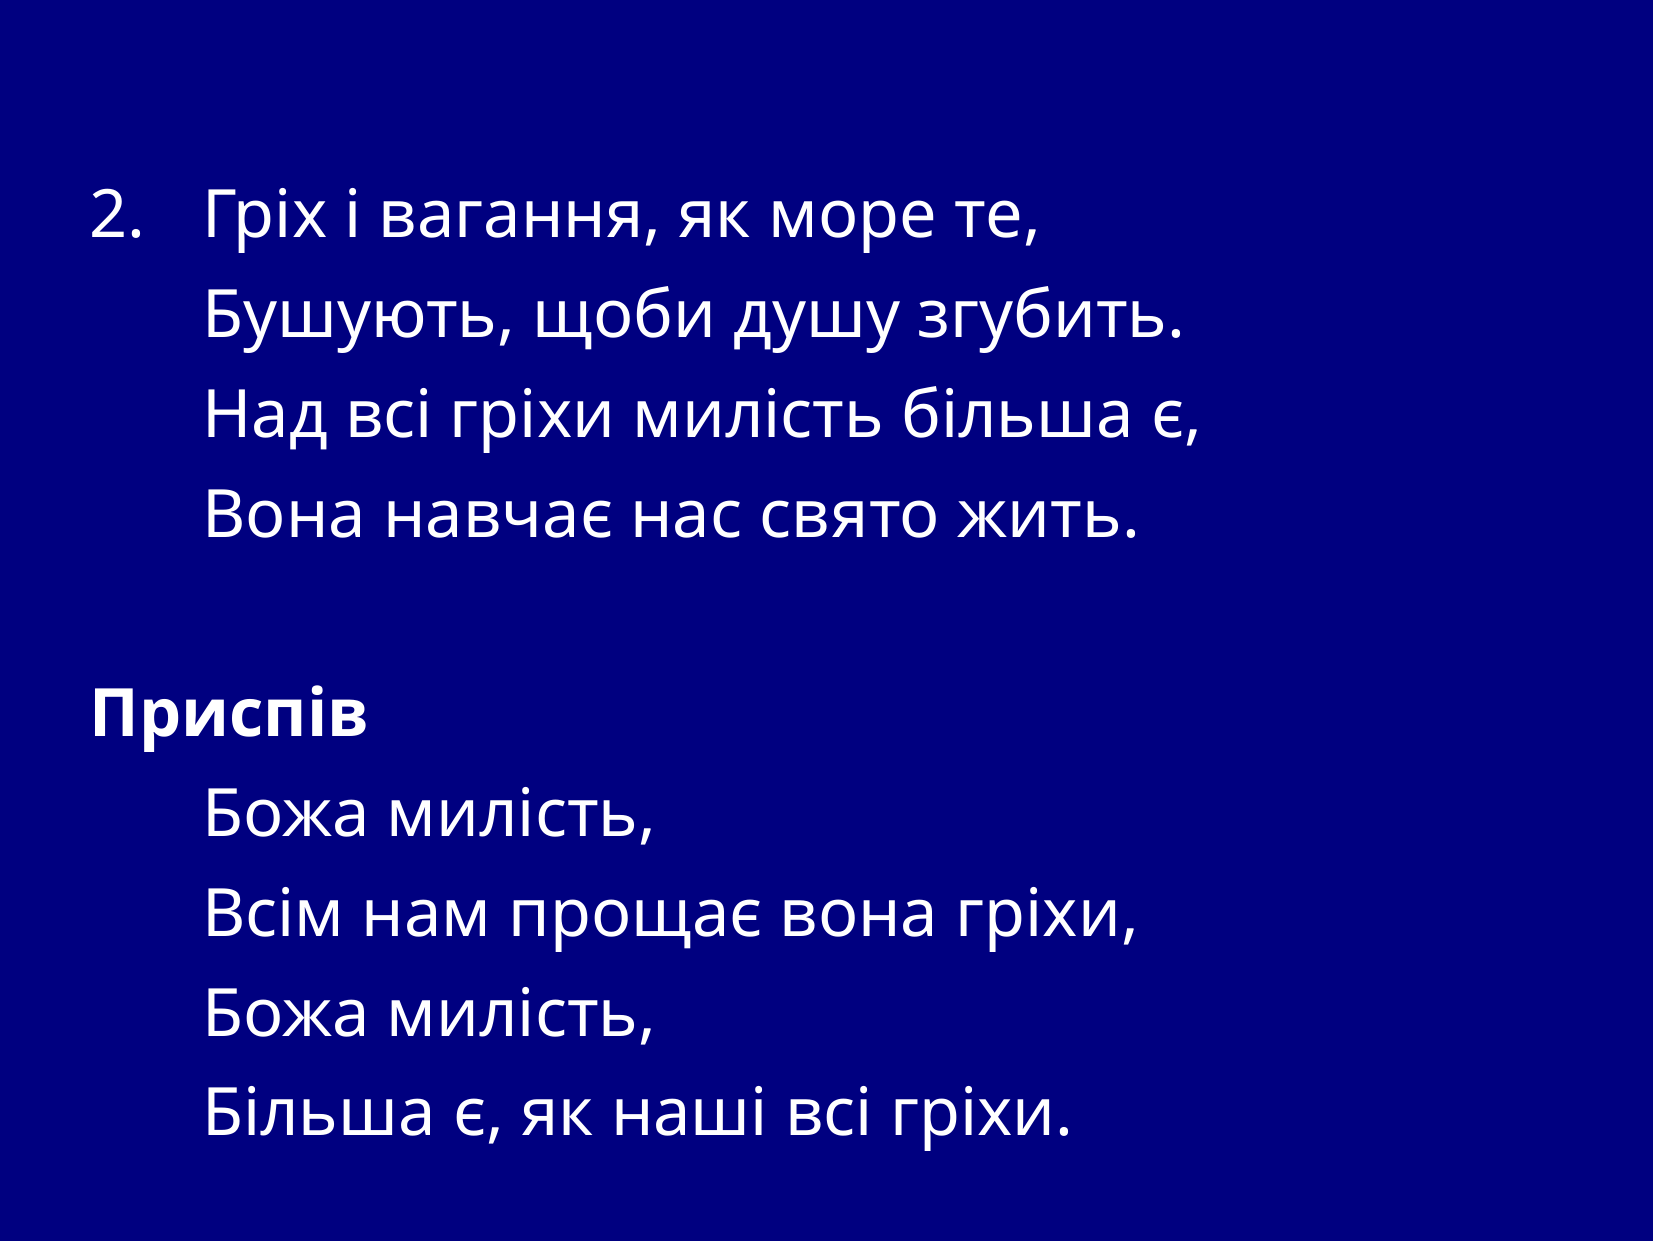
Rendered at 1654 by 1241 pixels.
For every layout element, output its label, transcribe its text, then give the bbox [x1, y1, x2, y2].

text_box 2. Гріх і вагання, як море те, Бушують, щоби душу згубить. Над всі гріхи милість більша є, Вона навчає нас свято жить. Приспів Божа милість, Всім нам прощає вона гріхи, Божа милість, Більша є, як наші всі гріхи. [75, 150, 1576, 1163]
